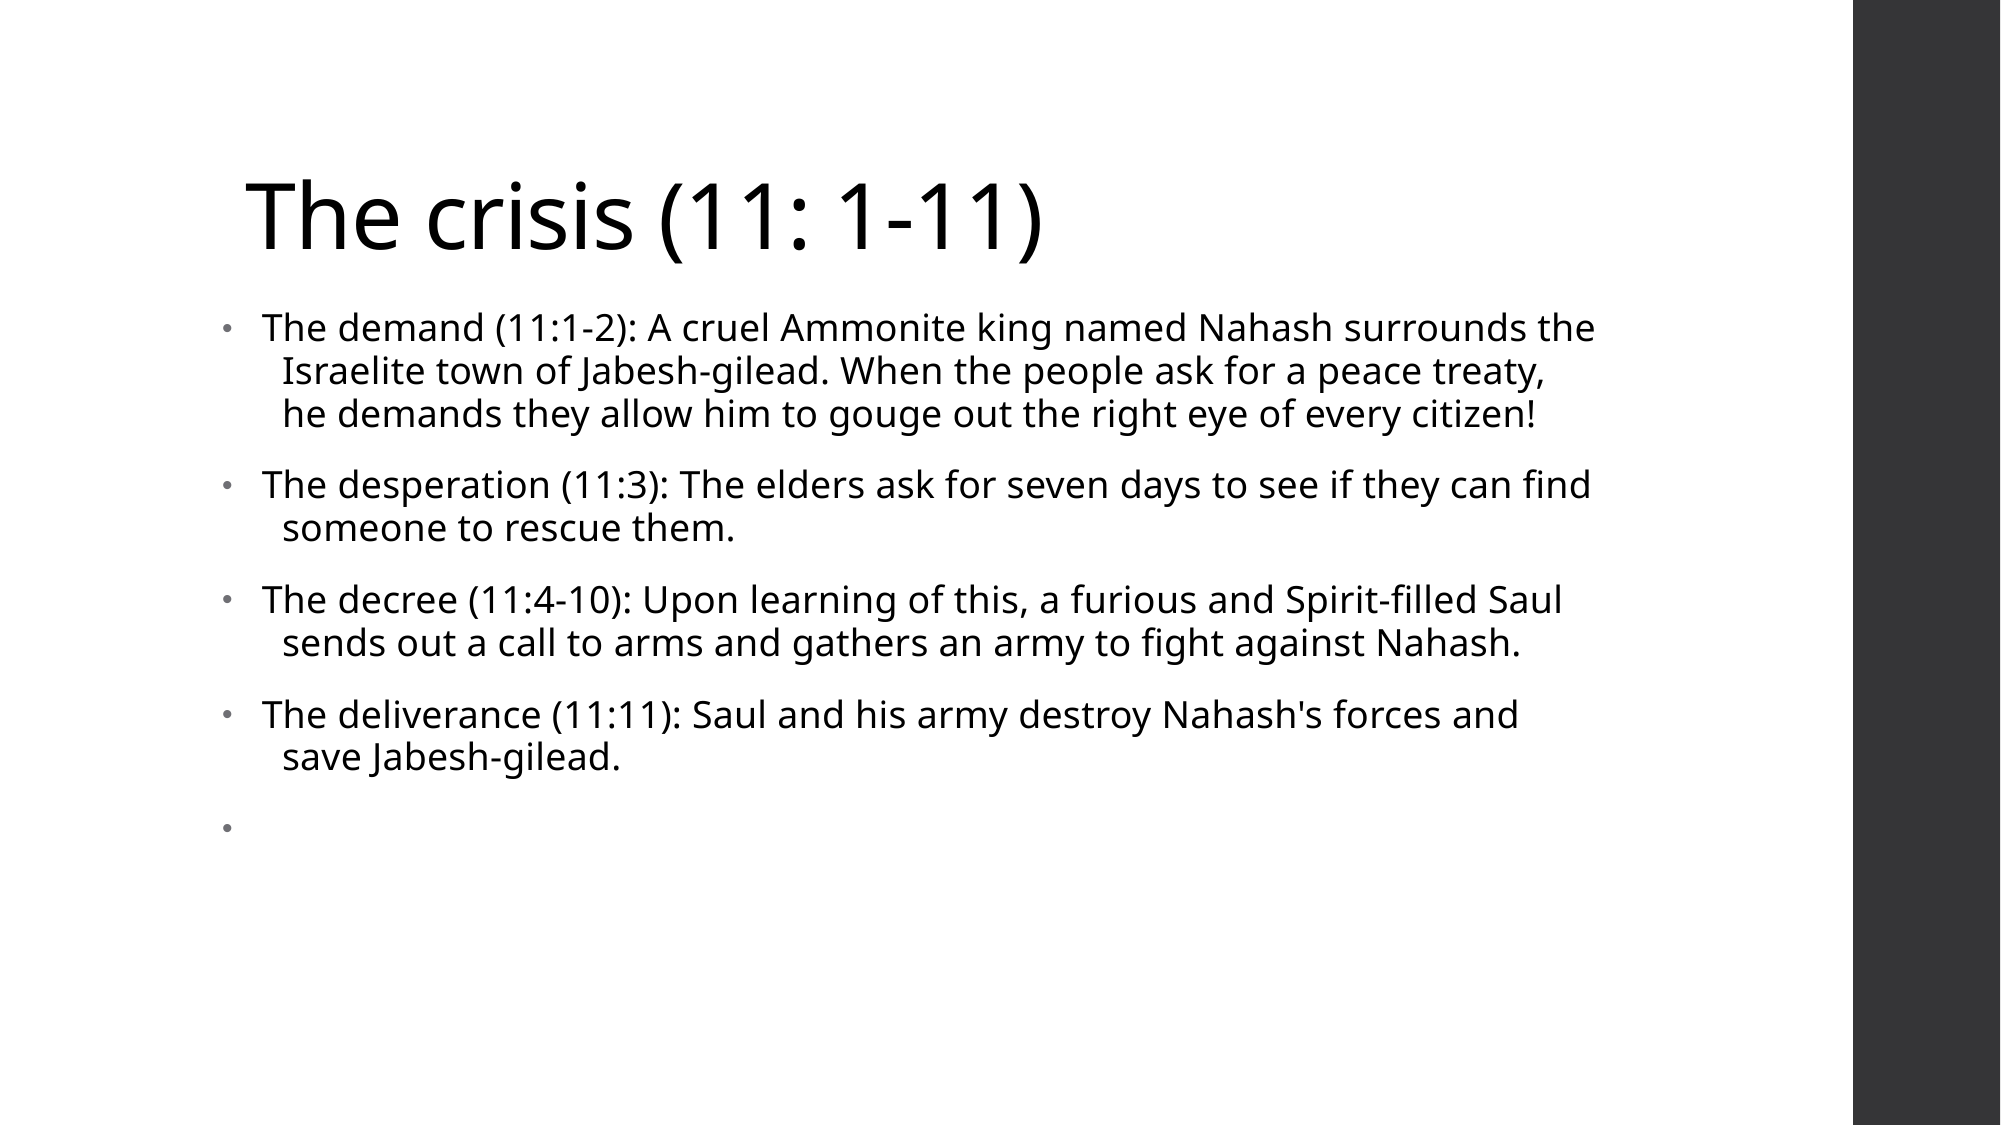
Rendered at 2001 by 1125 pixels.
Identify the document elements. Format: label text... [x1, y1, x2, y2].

list The demand (11:1-2): A cruel Ammonite king named Nahash surrounds the Israelite town of Jabesh-gilead. When the people ask for a peace treaty, he demands they allow him to gouge out the right eye of every citizen! The desperation (11:3): The elders ask for seven days to see if they can find someone to rescue them. The decree (11:4-10): Upon learning of this, a furious and Spirit-filled Saul sends out a call to arms and gathers an army to fight against Nahash. The deliverance (11:11): Saul and his army destroy Nahash's forces and save Jabesh-gilead. [206, 299, 1617, 1014]
title The crisis (11: 1-11) [206, 60, 1797, 278]
